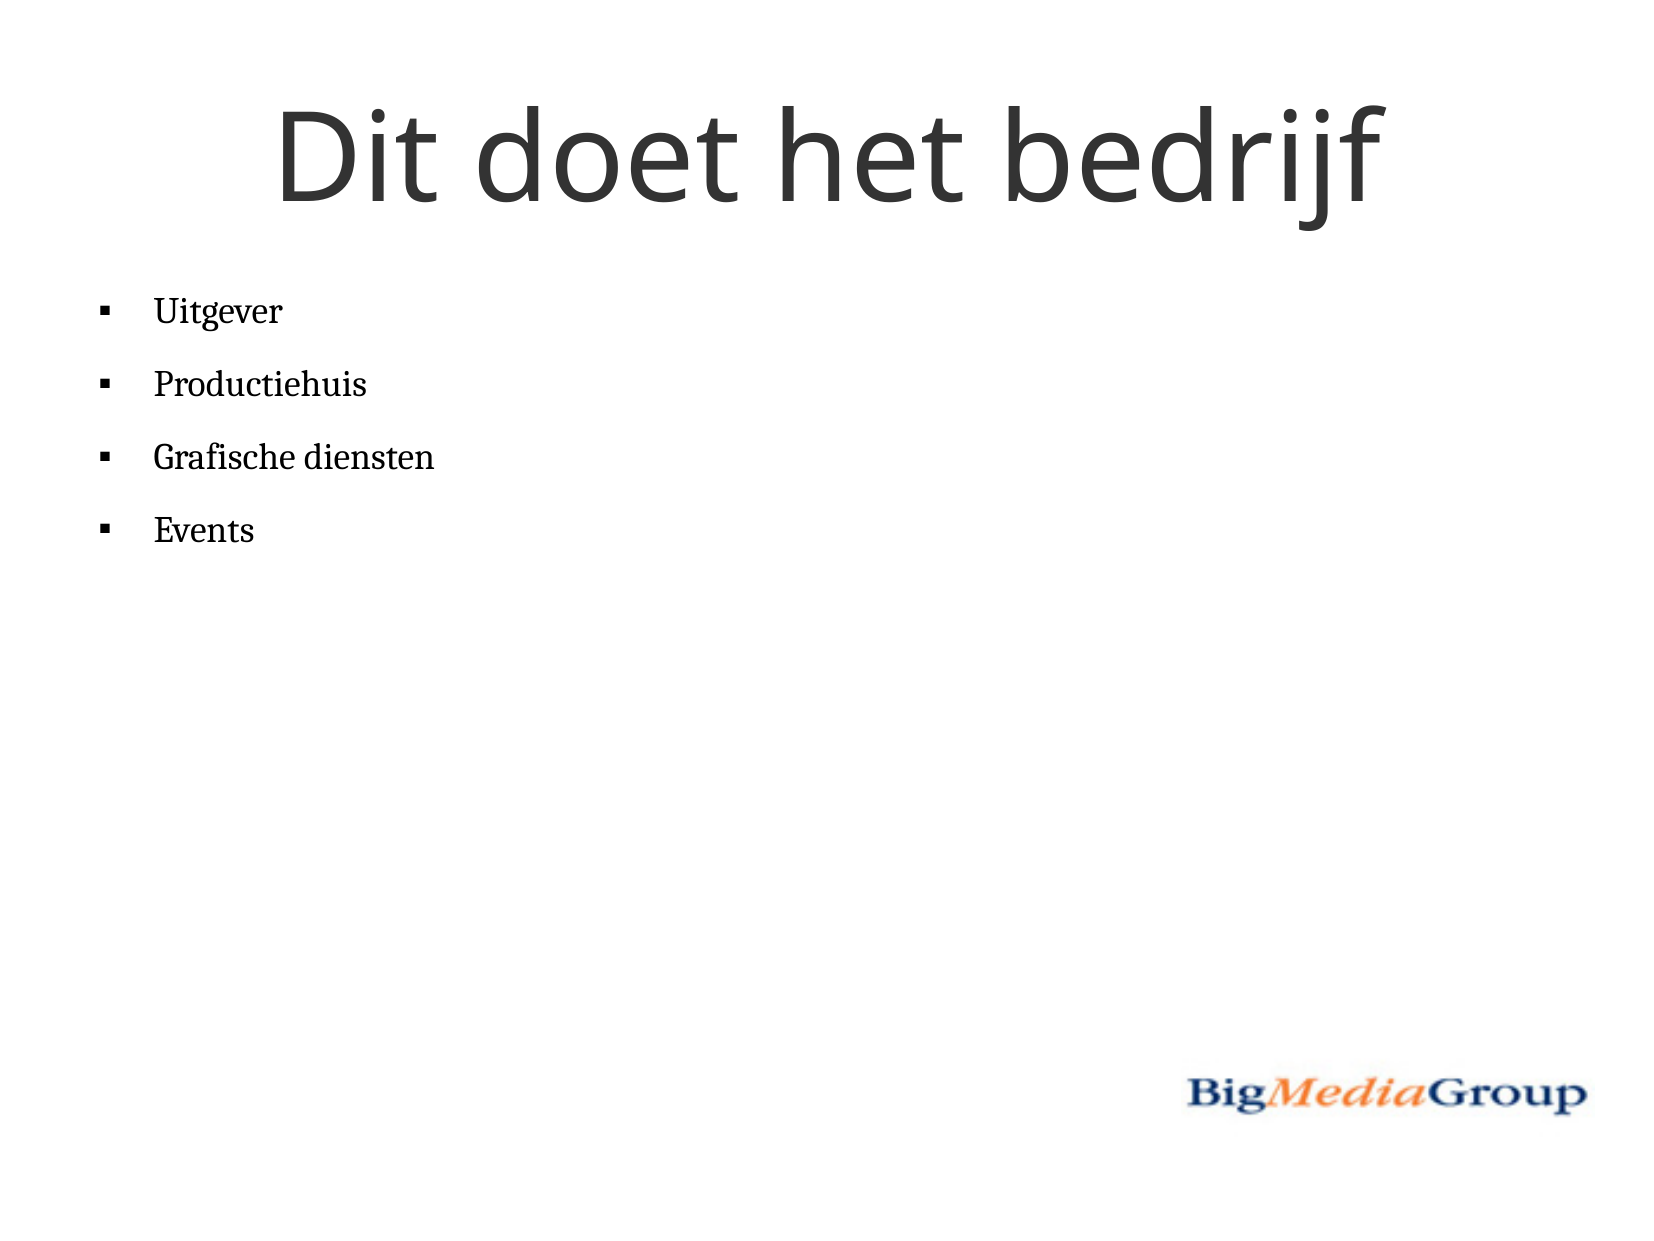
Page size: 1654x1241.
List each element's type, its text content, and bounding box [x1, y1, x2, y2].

list Uitgever Productiehuis Grafische diensten Events [82, 290, 1571, 1109]
picture [1181, 1003, 1595, 1182]
title Dit doet het bedrijf [82, 49, 1571, 257]
